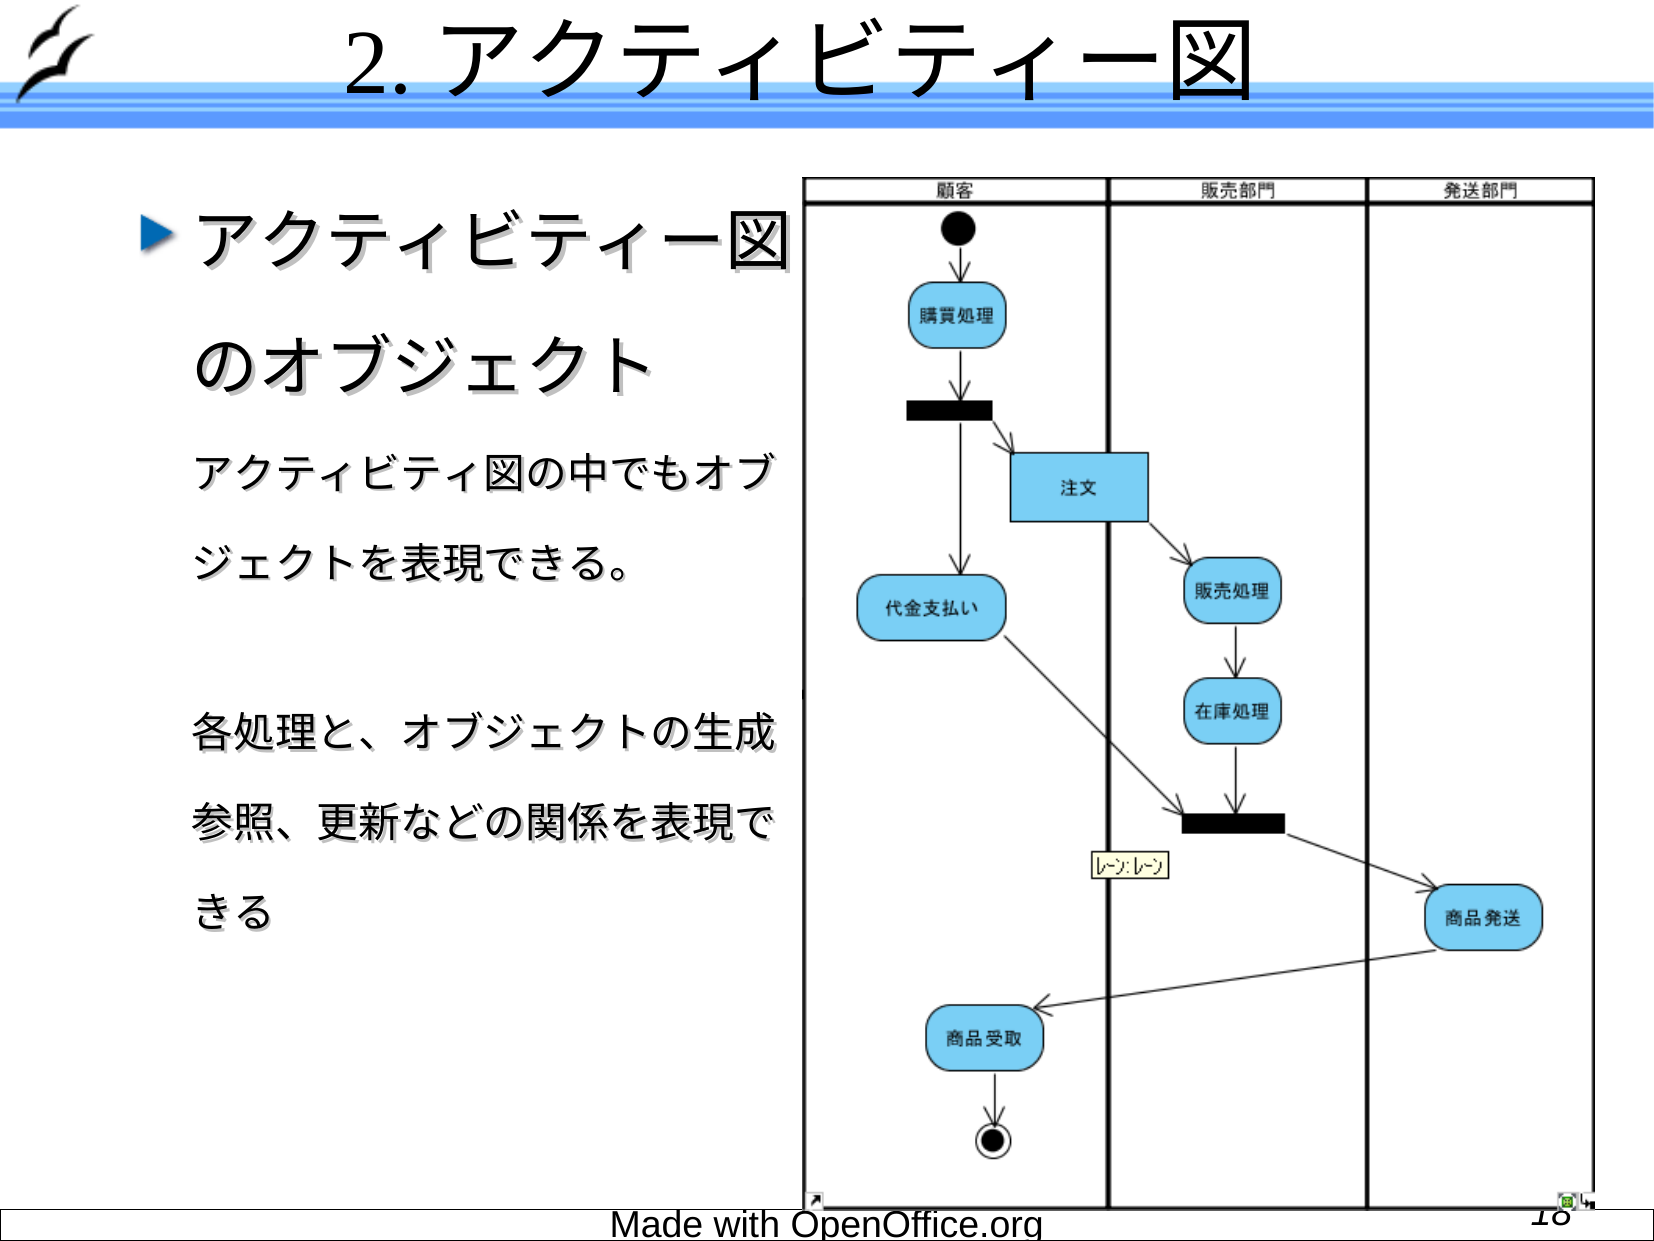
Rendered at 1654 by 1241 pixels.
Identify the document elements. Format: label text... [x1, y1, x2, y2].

picture [802, 177, 1595, 1211]
picture [0, 0, 1654, 133]
list アクティビティー図 のオブジェクト アクティビティ図の中でもオブ ジェクトを表現できる。 各処理と、オブジェクトの生成 参照、更新などの関係を表現で きる [120, 187, 802, 1195]
title 2.アクティビティー図 [94, 0, 1507, 107]
